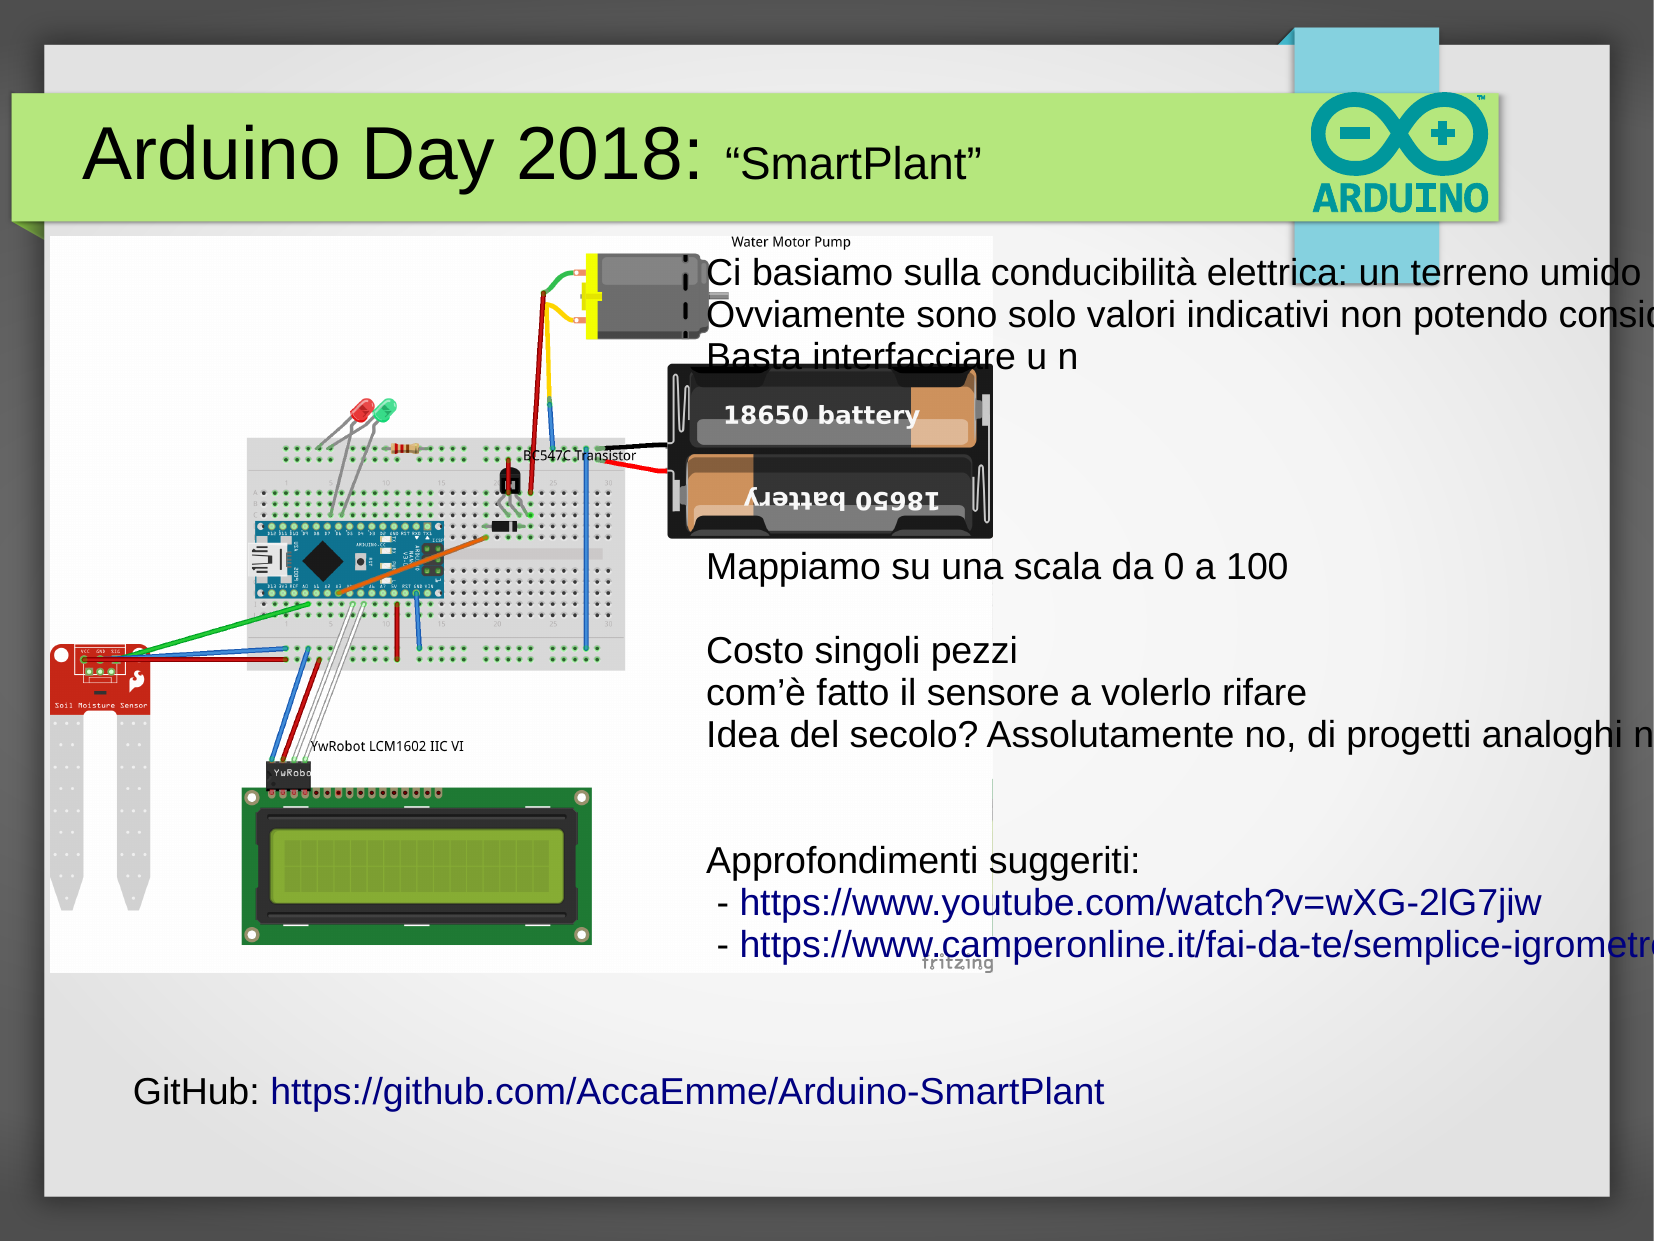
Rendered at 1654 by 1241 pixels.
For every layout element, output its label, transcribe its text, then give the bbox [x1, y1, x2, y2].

text_box GitHub: https://github.com/AccaEmme/Arduino-SmartPlant [118, 1062, 1512, 1134]
title Arduino Day 2018: “SmartPlant” [82, 94, 1264, 213]
picture [0, 0, 1654, 1241]
text_box Ci basiamo sulla conducibilità elettrica: un terreno umido presenterà una maggiore conducibilità elettrica, ovvero una minore resistenza. Ovviamente sono solo valori indicativi non potendo considerare il terreno come una resistenza pura. Basta interfacciare u n Mappiamo su una scala da 0 a 100 Costo singoli pezzi com’è fatto il sensore a volerlo rifare Idea del secolo? Assolutamente no, di progetti analoghi ne troverete a iosa, Approfondimenti suggeriti: - https://www.youtube.com/watch?v=wXG-2lG7jiw - https://www.camperonline.it/fai-da-te/semplice-igrometro-a-costo-zero_367 [691, 243, 1654, 1099]
